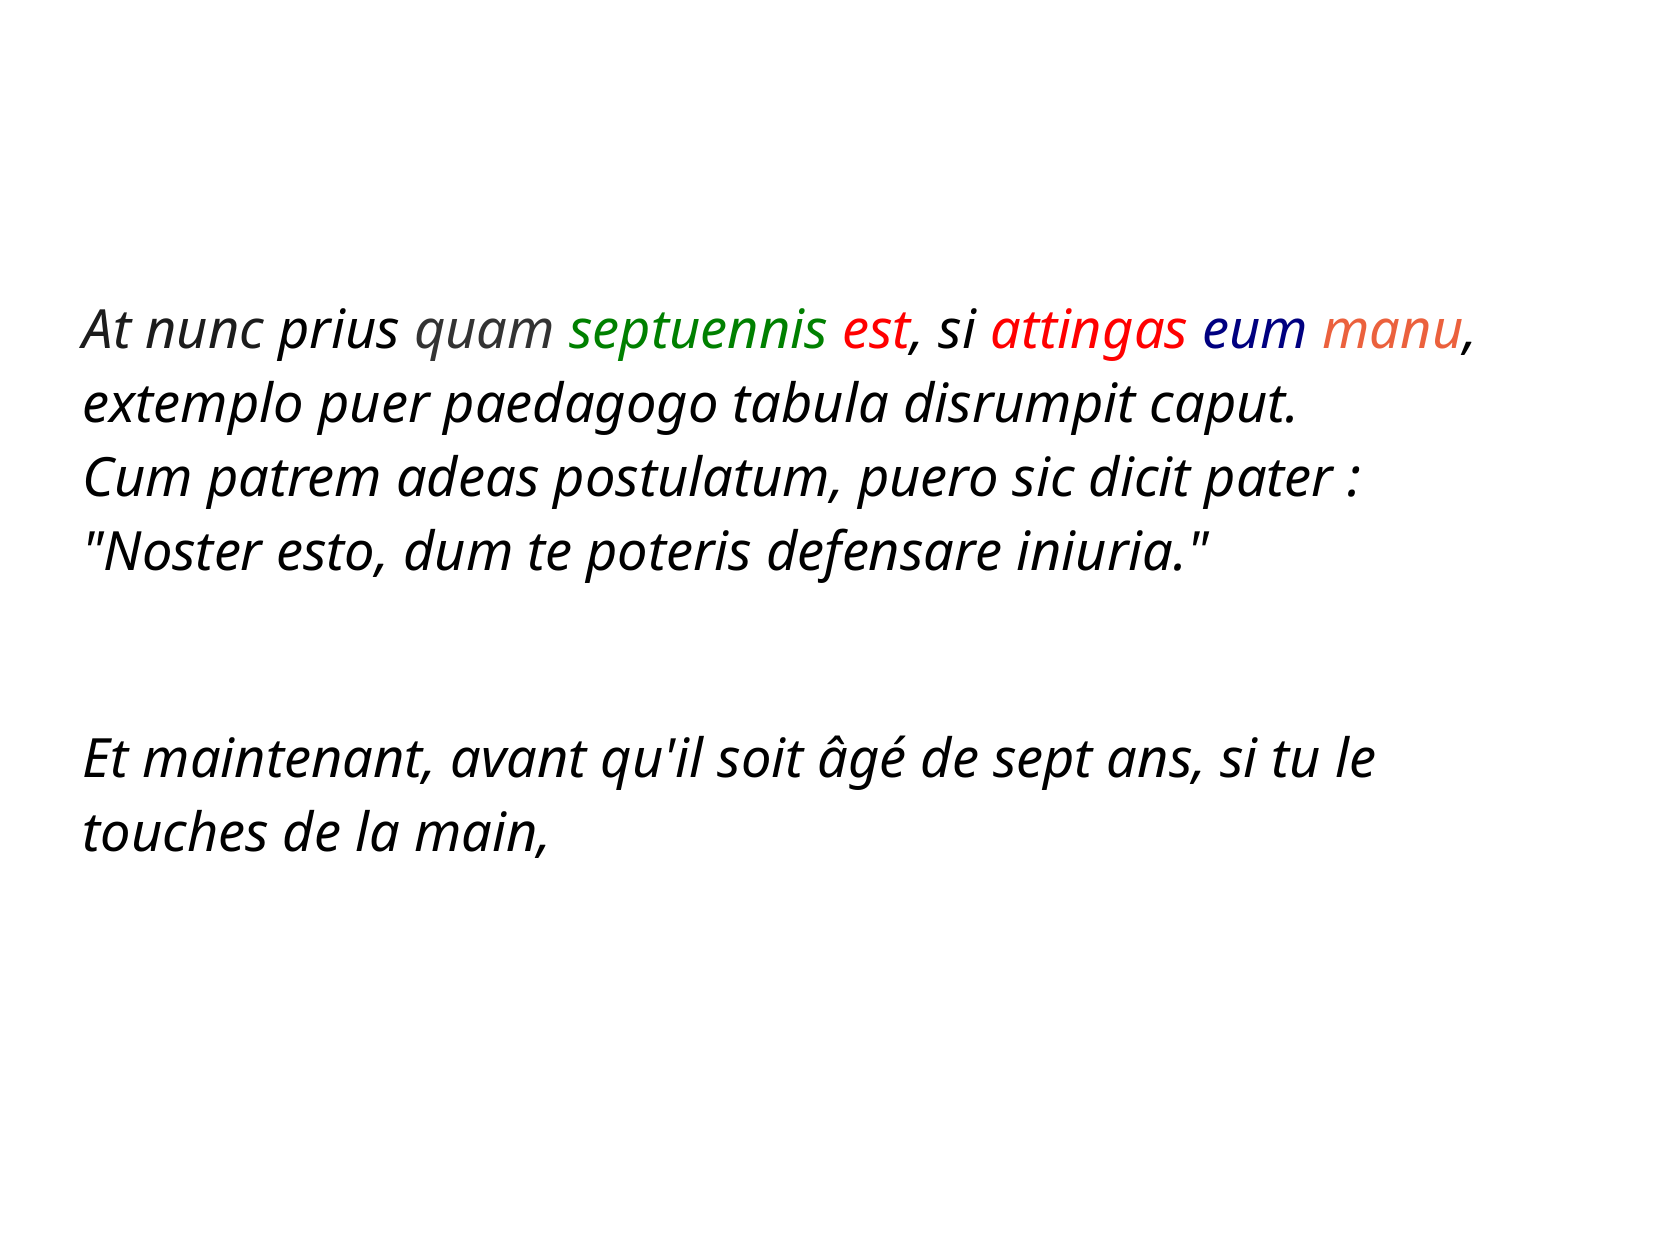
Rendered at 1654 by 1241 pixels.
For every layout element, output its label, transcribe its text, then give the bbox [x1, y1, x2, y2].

list At nunc prius quam septuennis est, si attingas eum manu, extemplo puer paedagogo tabula disrumpit caput. Cum patrem adeas postulatum, puero sic dicit pater : "Noster esto, dum te poteris defensare iniuria." Et maintenant, avant qu'il soit âgé de sept ans, si tu le touches de la main, [82, 290, 1571, 1010]
